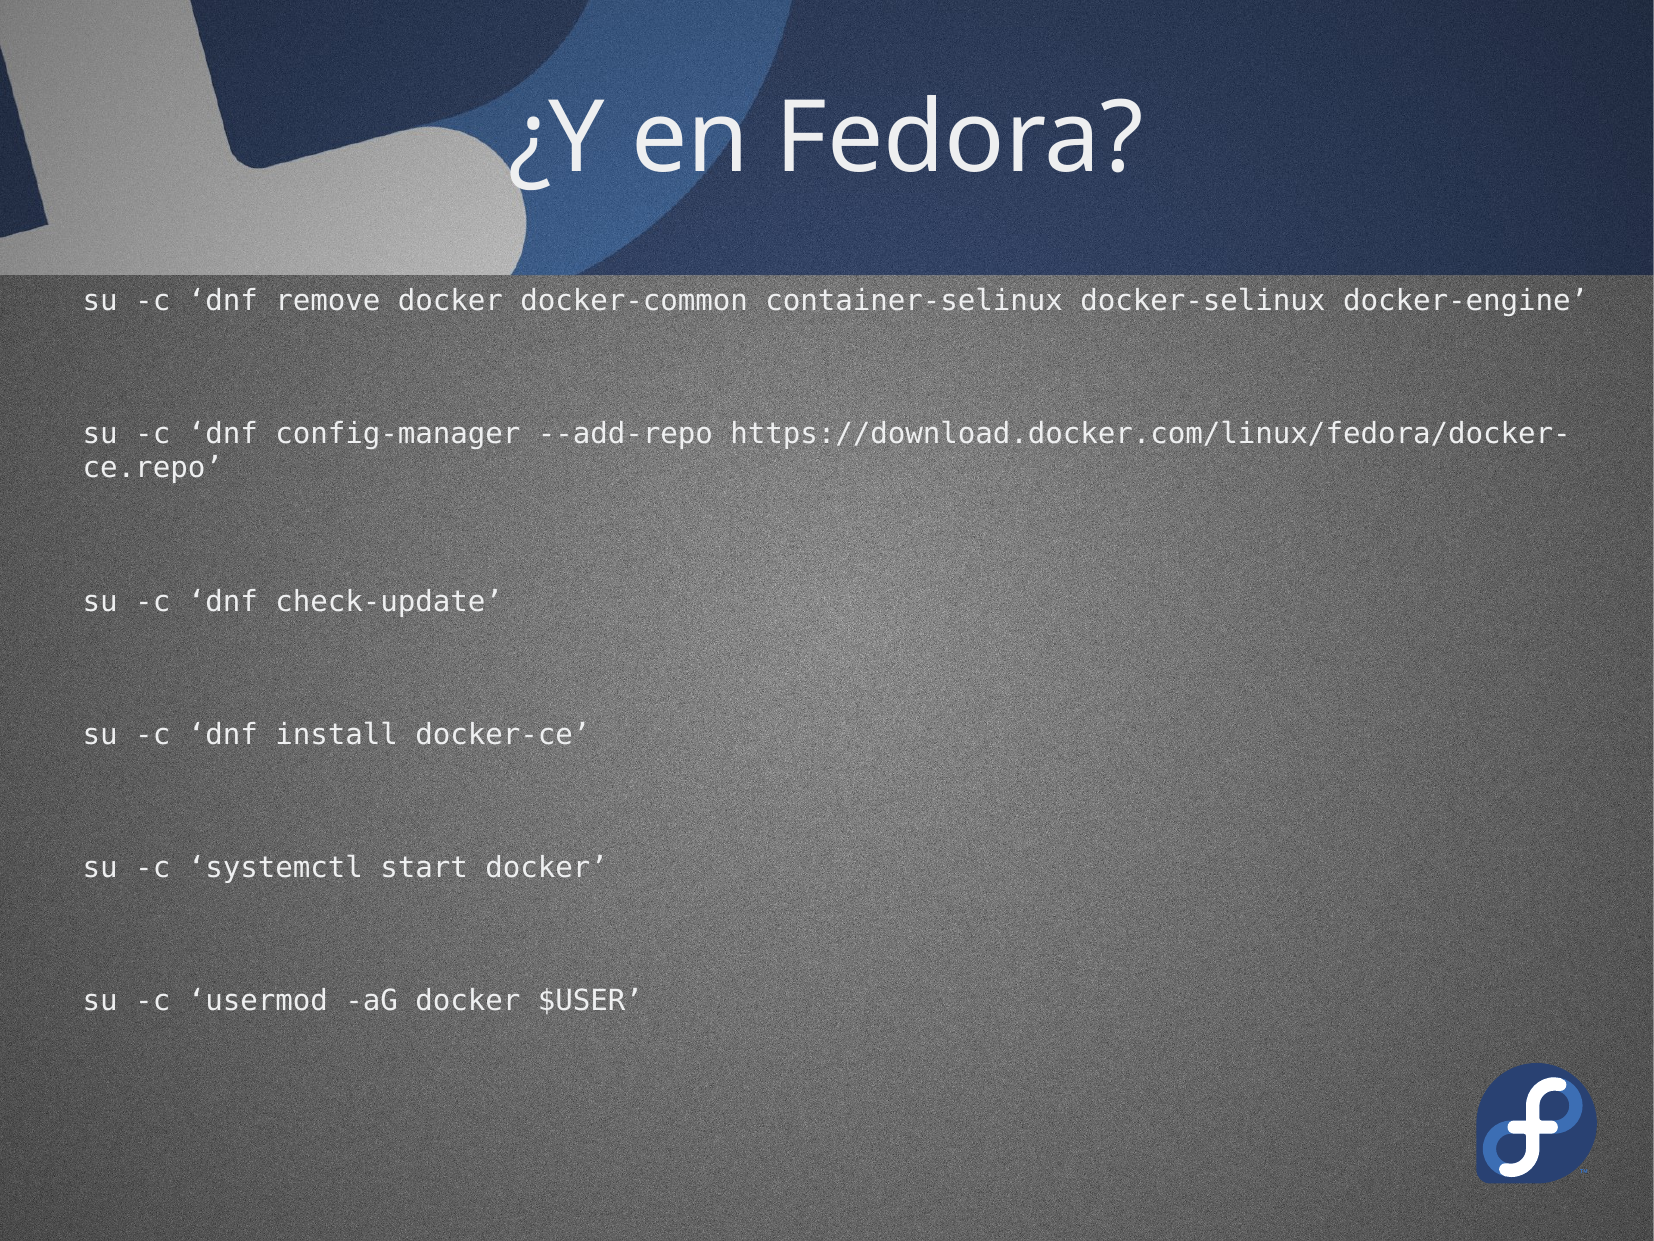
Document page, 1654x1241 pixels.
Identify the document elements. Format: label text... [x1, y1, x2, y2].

list su -c ‘dnf remove docker docker-common container-selinux docker-selinux docker-engine’ su -c ‘dnf config-manager --add-repo https://download.docker.com/linux/fedora/docker-ce.repo’ su -c ‘dnf check-update’ su -c ‘dnf install docker-ce’ su -c ‘systemctl start docker’ su -c ‘usermod -aG docker $USER’ [11, 283, 1625, 993]
picture [0, 0, 1654, 1241]
title ¿Y en Fedora? [88, 29, 1565, 237]
